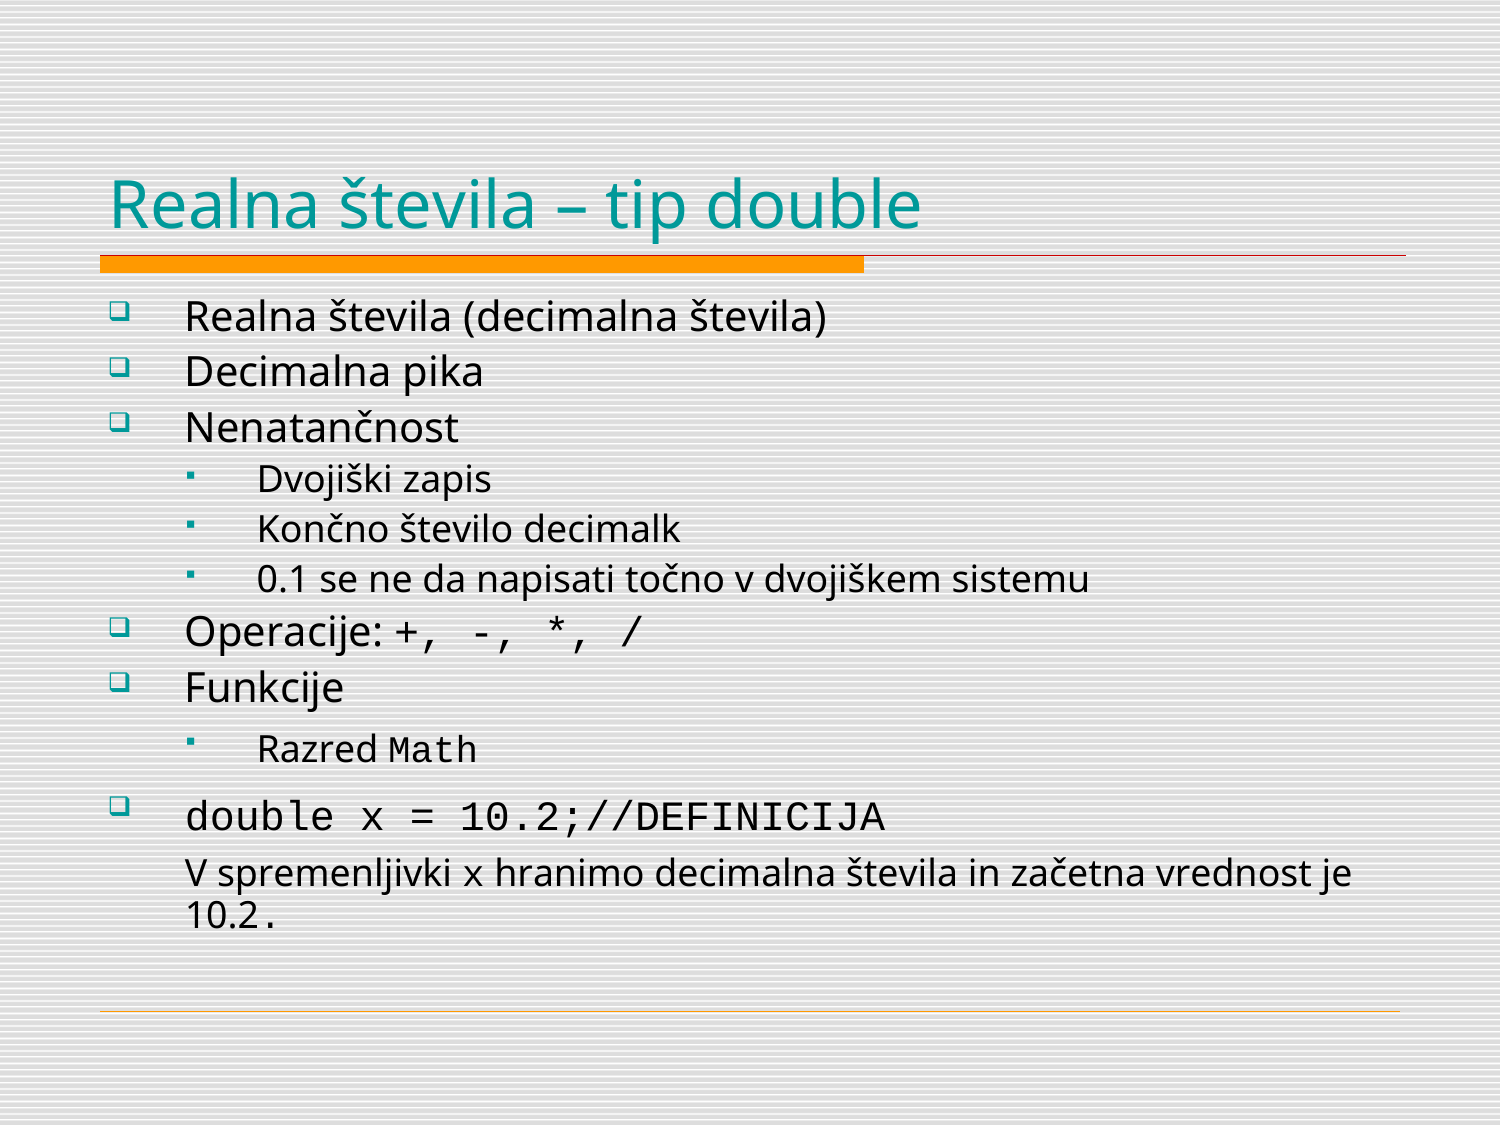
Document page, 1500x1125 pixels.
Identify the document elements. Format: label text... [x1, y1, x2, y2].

list Realna števila (decimalna števila) Decimalna pika Nenatančnost Dvojiški zapis Končno število decimalk 0.1 se ne da napisati točno v dvojiškem sistemu Operacije: +, -, *, / Funkcije Razred Math double x = 10.2;//DEFINICIJA V spremenljivki x hranimo decimalna števila in začetna vrednost je 10.2. [92, 287, 1406, 988]
picture [0, 0, 1500, 1125]
title Realna števila – tip double [94, 49, 1407, 250]
